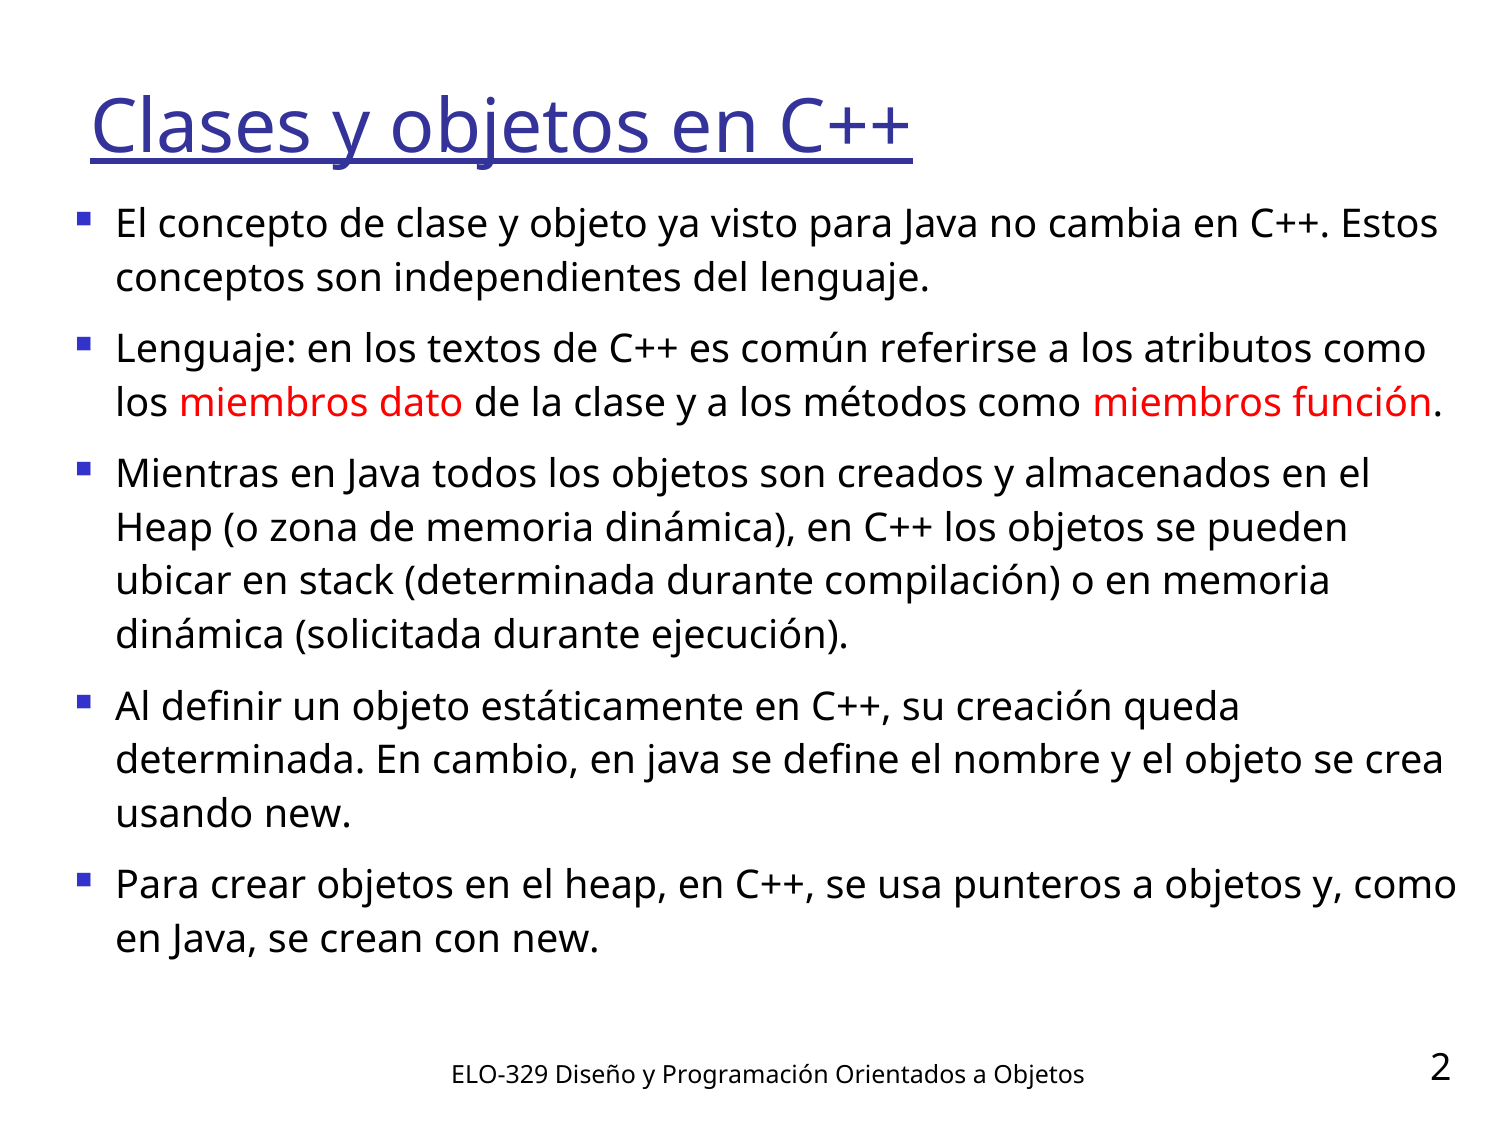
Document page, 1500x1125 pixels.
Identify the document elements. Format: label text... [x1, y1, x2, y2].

list El concepto de clase y objeto ya visto para Java no cambia en C++. Estos conceptos son independientes del lenguaje. Lenguaje: en los textos de C++ es común referirse a los atributos como los miembros dato de la clase y a los métodos como miembros función. Mientras en Java todos los objetos son creados y almacenados en el Heap (o zona de memoria dinámica), en C++ los objetos se pueden ubicar en stack (determinada durante compilación) o en memoria dinámica (solicitada durante ejecución). Al definir un objeto estáticamente en C++, su creación queda determinada. En cambio, en java se define el nombre y el objeto se crea usando new. Para crear objetos en el heap, en C++, se usa punteros a objetos y, como en Java, se crean con new. [75, 195, 1462, 1021]
title Clases y objetos en C++ [75, 19, 1500, 183]
